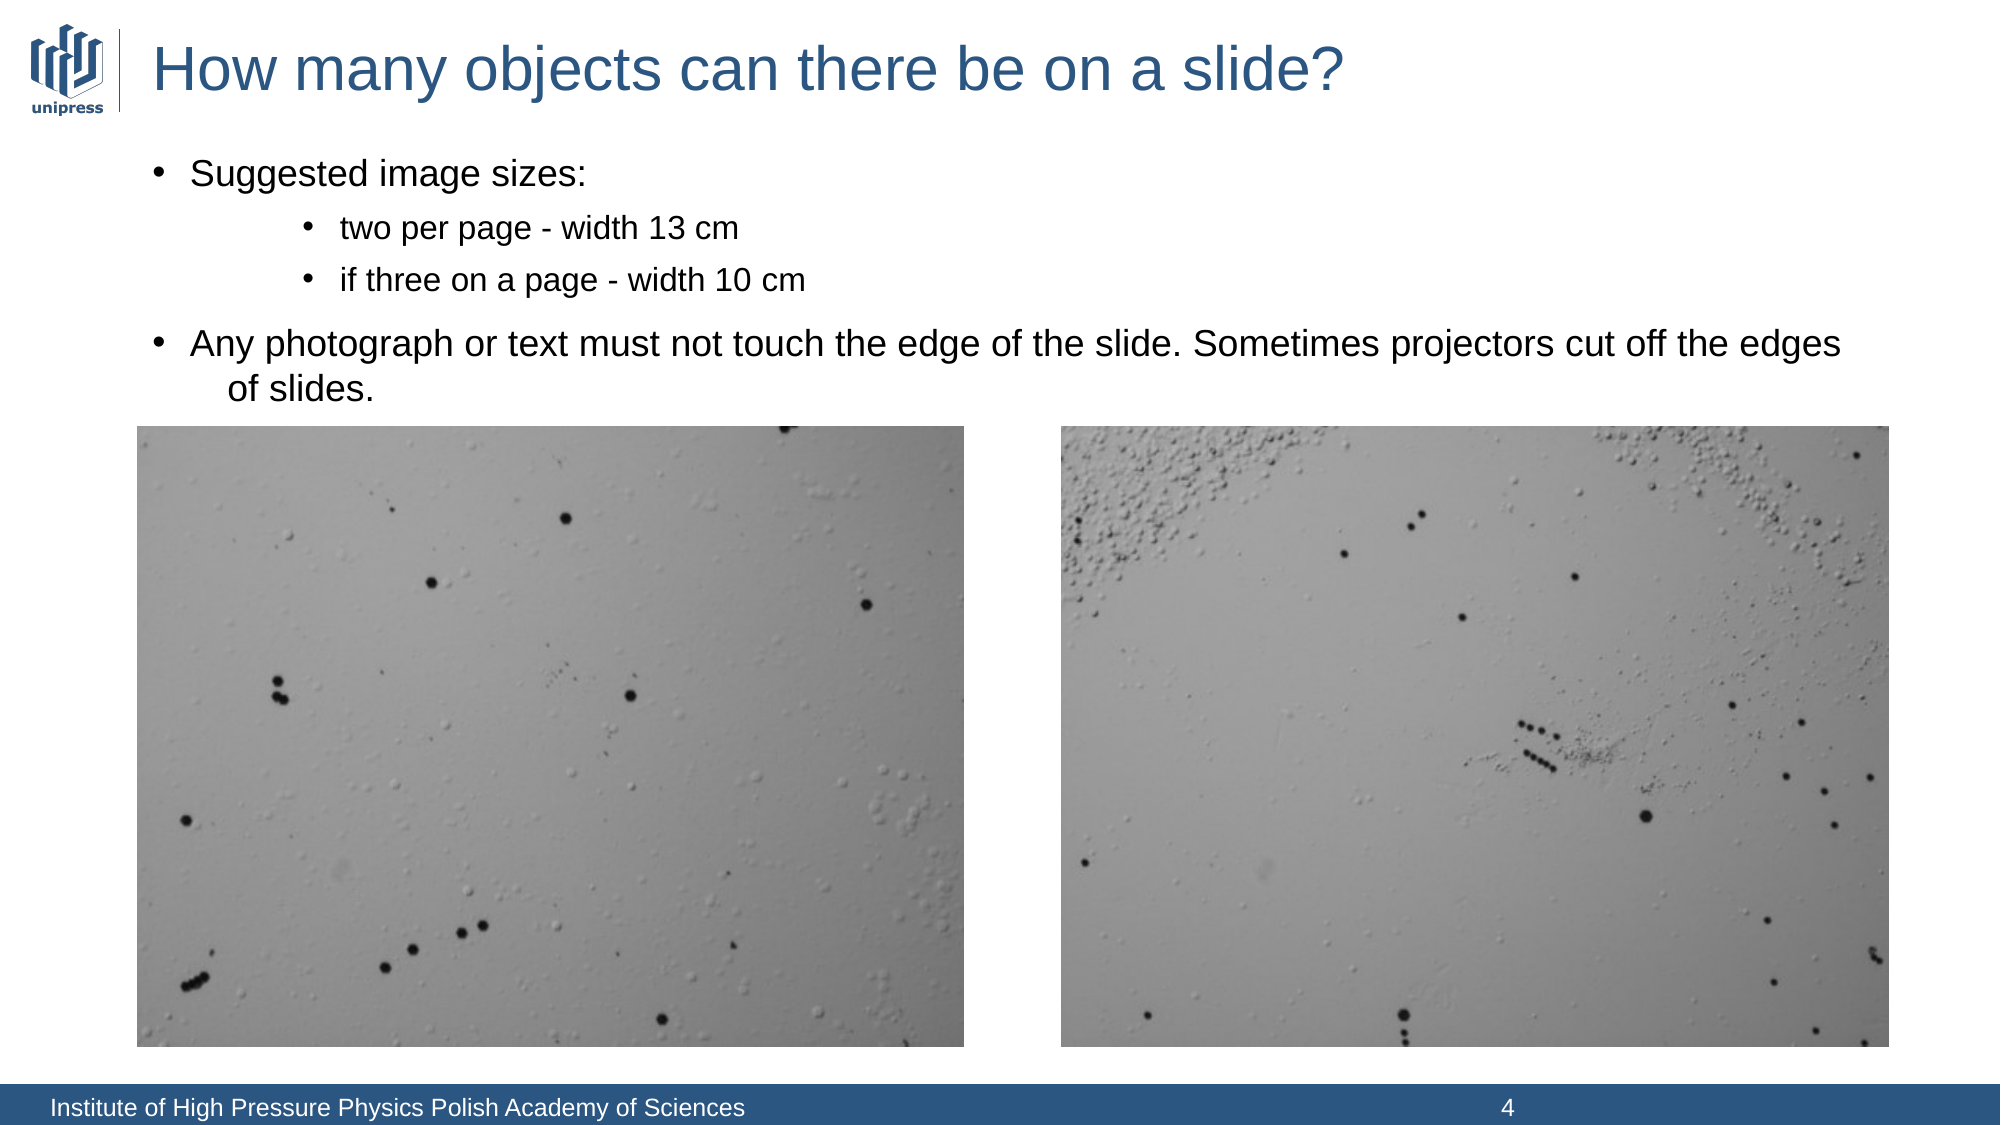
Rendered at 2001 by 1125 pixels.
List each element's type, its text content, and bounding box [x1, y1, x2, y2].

text_box [137, 141, 1863, 327]
text_box 4 [1485, 1084, 1936, 1125]
list Suggested image sizes: two per page - width 13 cm if three on a page - width 10 cm Any photograph or text must not touch the edge of the slide. Sometimes projectors cut off the edges of slides. [137, 327, 1863, 963]
picture [137, 426, 964, 1047]
title How many objects can there be on a slide? [137, 29, 1863, 112]
picture [1061, 426, 1889, 1047]
